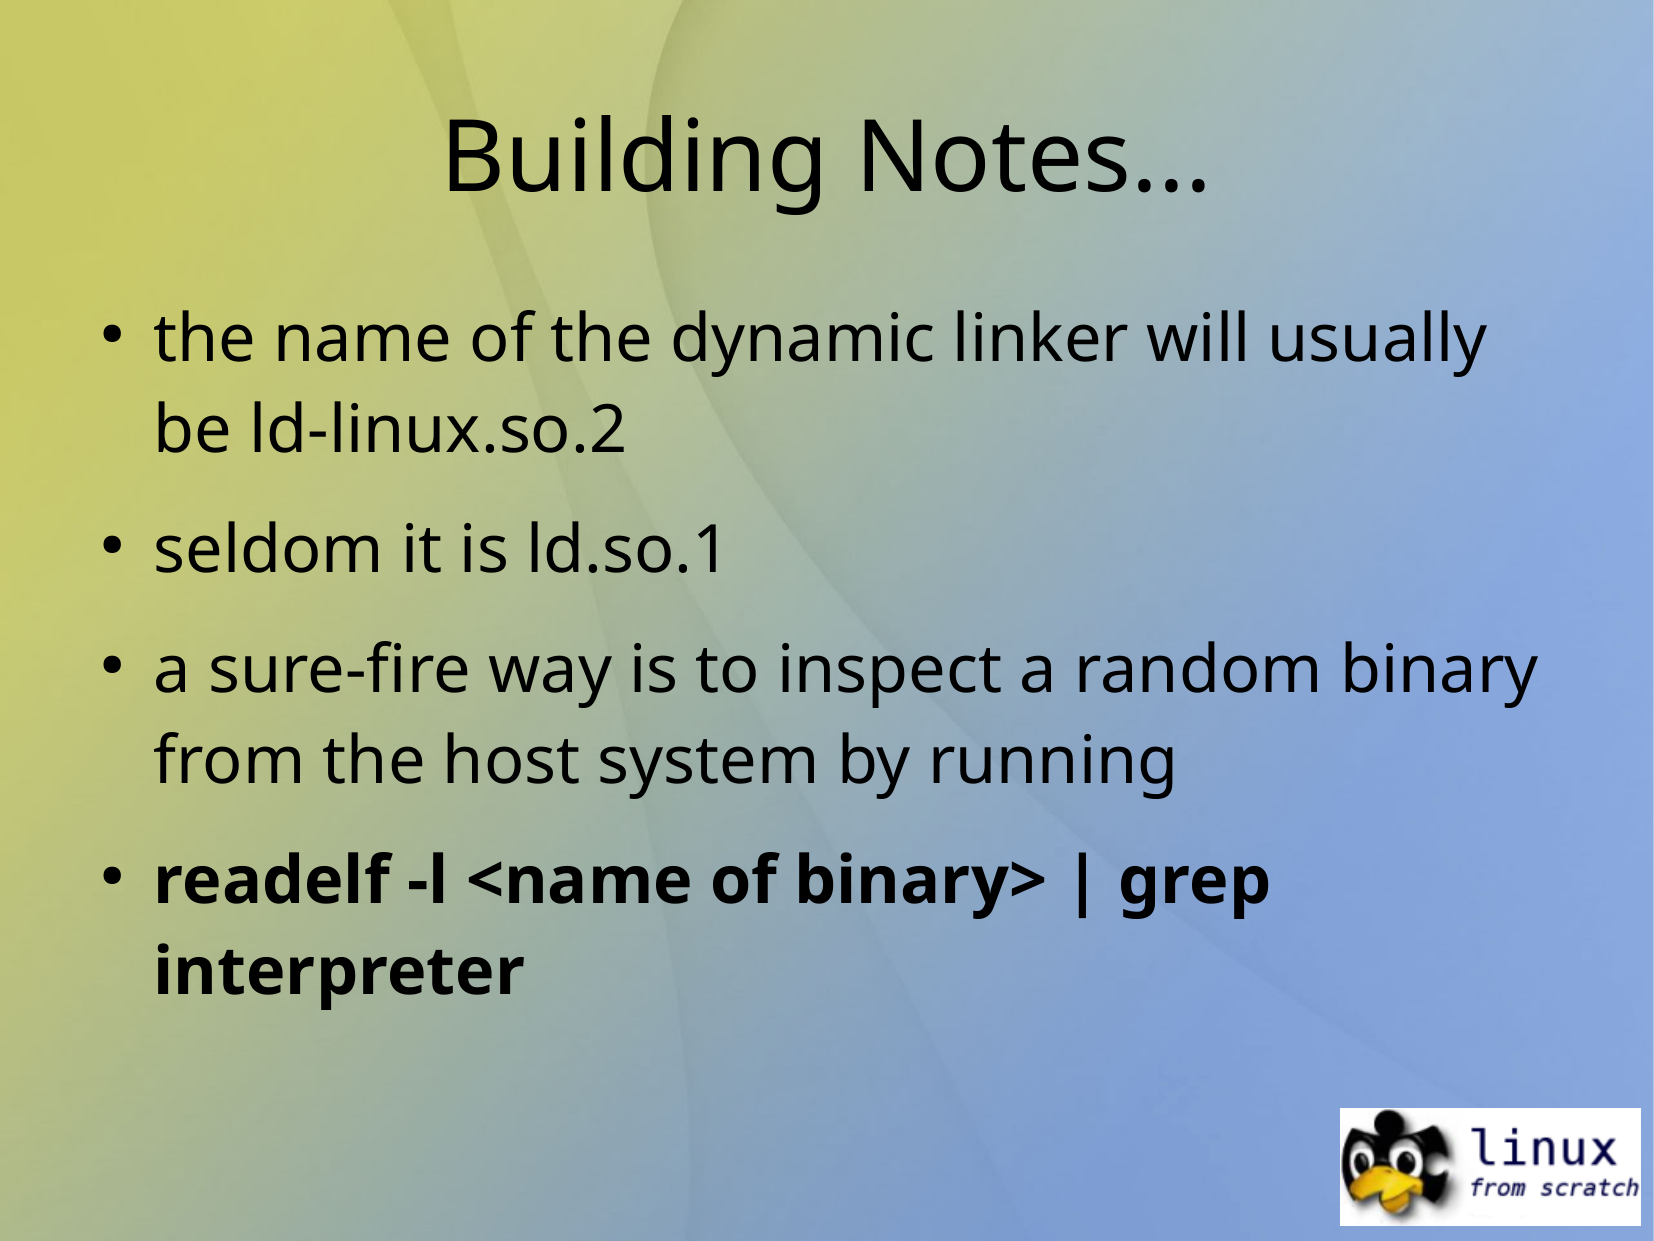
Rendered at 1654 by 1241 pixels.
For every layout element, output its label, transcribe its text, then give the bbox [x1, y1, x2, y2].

picture [0, 0, 1654, 1241]
title Building Notes... [82, 56, 1571, 250]
list the name of the dynamic linker will usually be ld-linux.so.2 seldom it is ld.so.1 a sure-fire way is to inspect a random binary from the host system by running readelf -l <name of binary> | grep interpreter [82, 290, 1571, 1094]
